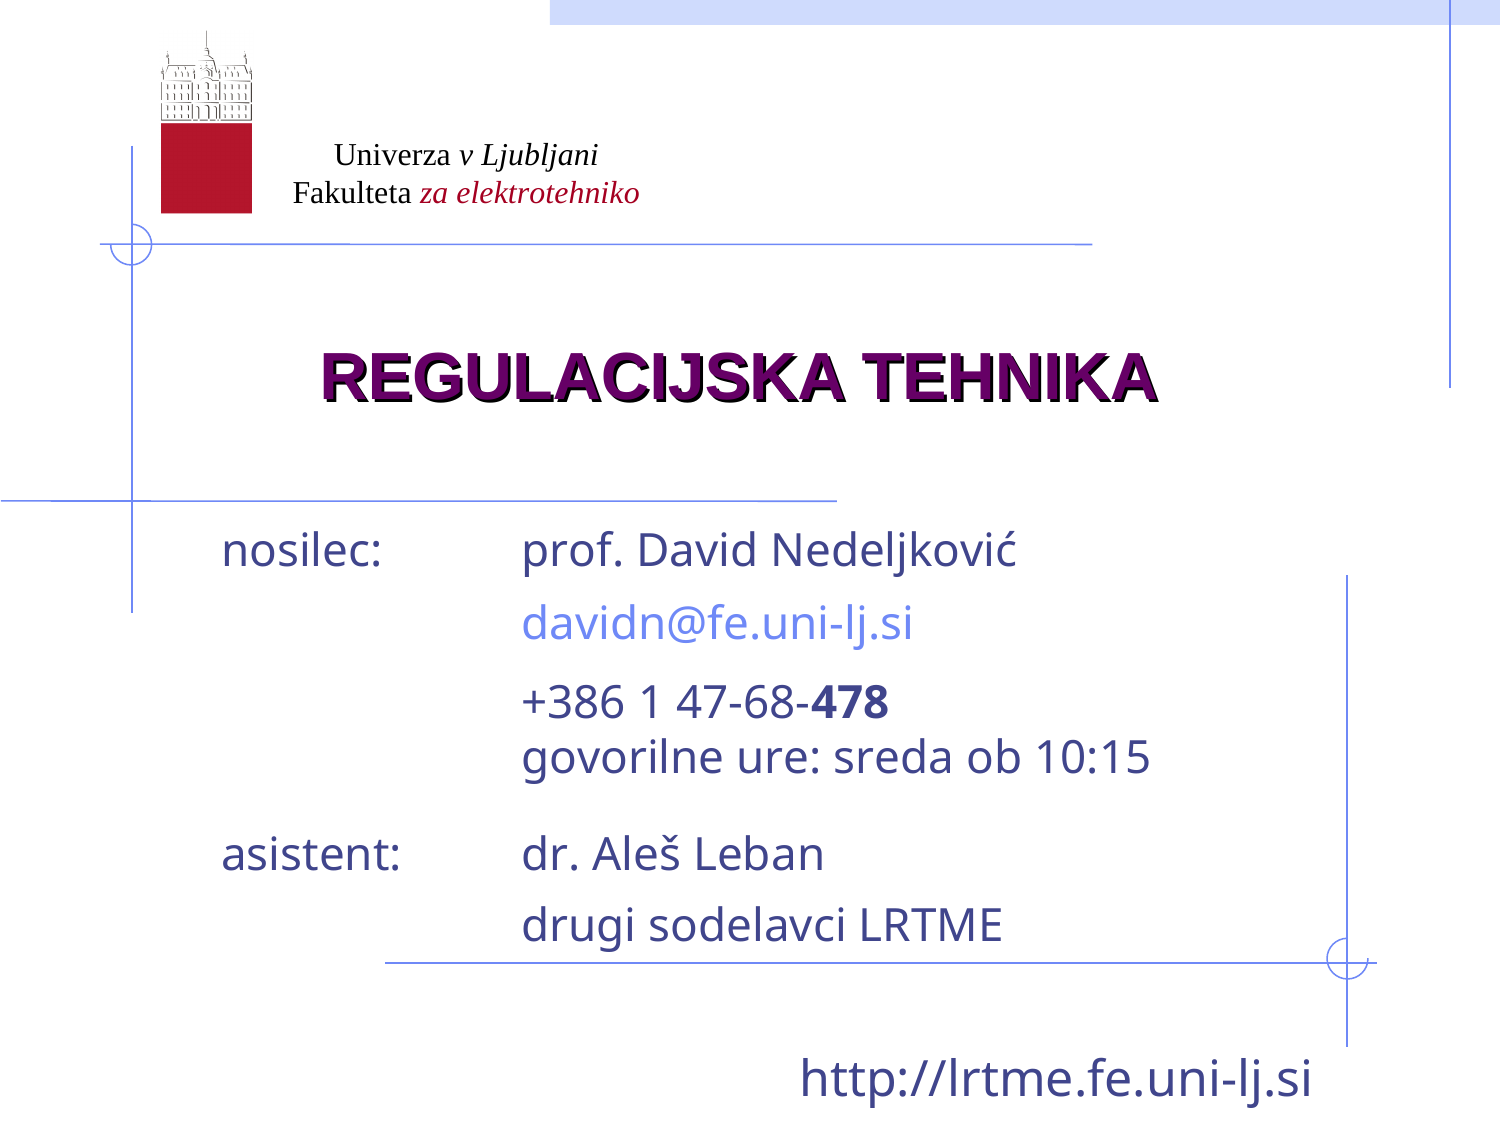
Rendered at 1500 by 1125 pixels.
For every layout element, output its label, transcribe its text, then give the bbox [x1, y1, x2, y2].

title REGULACIJSKA TEHNIKA [128, 219, 1350, 421]
picture [159, 30, 254, 214]
text_box Univerza v Ljubljani Fakulteta za elektrotehniko [265, 125, 668, 218]
text_box nosilec: prof. David Nedeljković davidn@fe.uni-lj.si +386 1 47-68-478 govorilne ure: sreda ob 10:15 asistent: dr. Aleš Leban drugi sodelavci LRTME http://lrtme.fe.uni-lj.si [206, 496, 1329, 1115]
